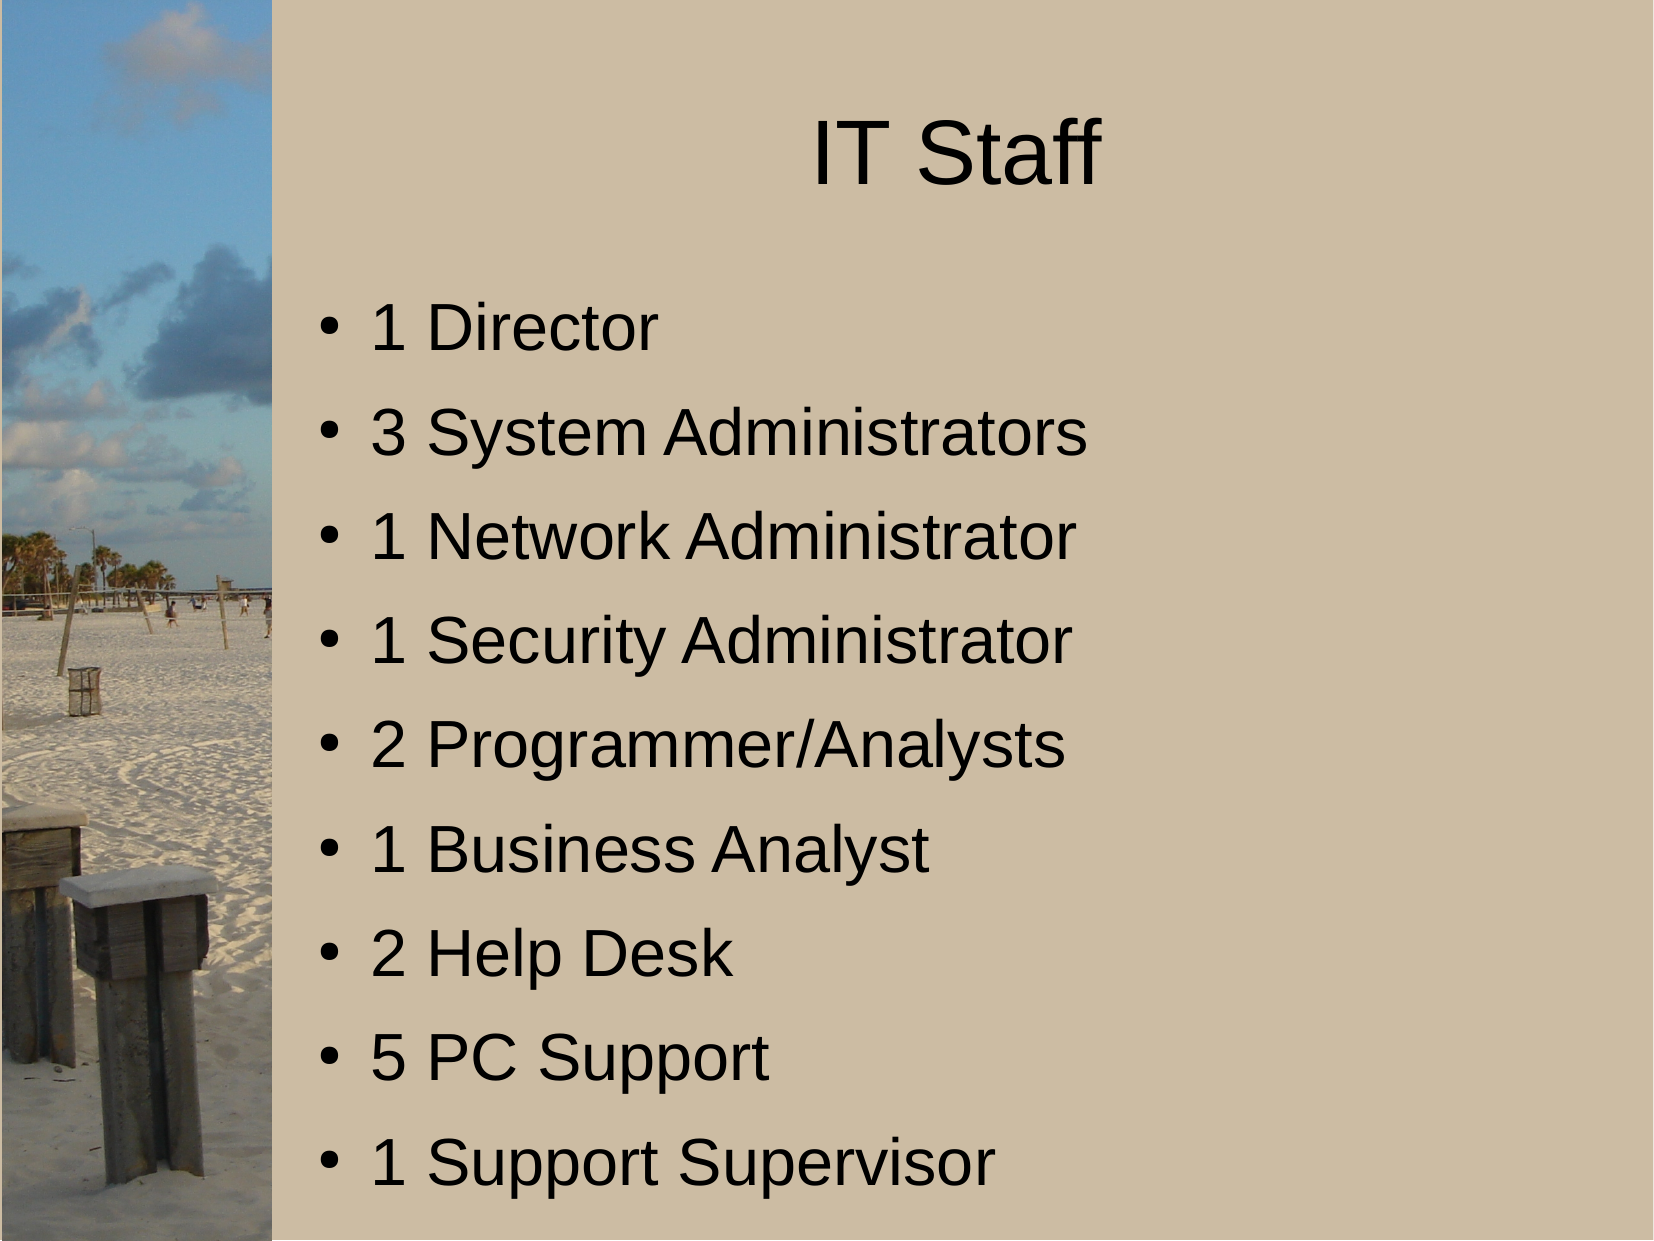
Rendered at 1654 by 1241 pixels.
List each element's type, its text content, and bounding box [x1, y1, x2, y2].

title IT Staff [300, 56, 1613, 250]
picture [2, 0, 272, 1241]
list 1 Director 3 System Administrators 1 Network Administrator 1 Security Administrator 2 Programmer/Analysts 1 Business Analyst 2 Help Desk 5 PC Support 1 Support Supervisor [300, 290, 1613, 1198]
